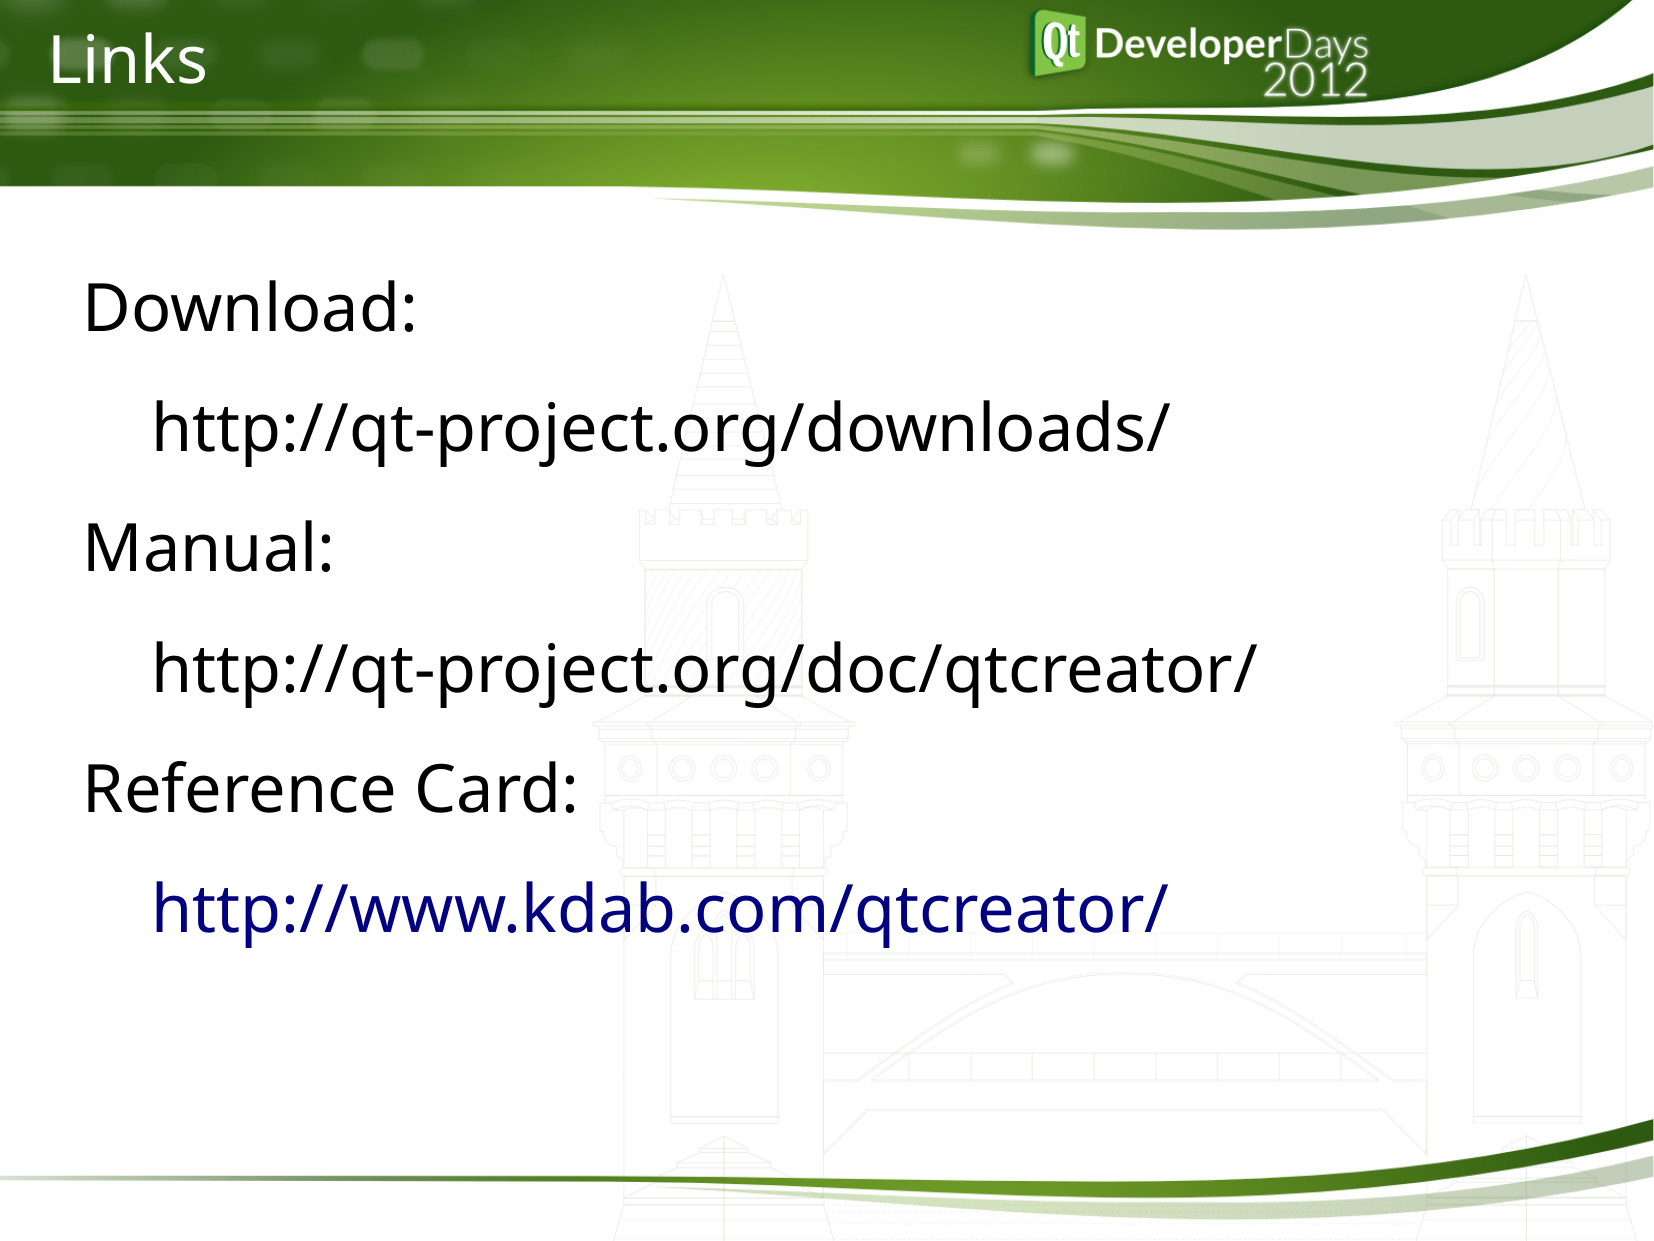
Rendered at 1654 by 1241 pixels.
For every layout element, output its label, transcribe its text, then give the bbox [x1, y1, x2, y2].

title Links [47, 11, 1028, 178]
list Download: http://qt-project.org/downloads/ Manual: http://qt-project.org/doc/qtcreator/ Reference Card: http://www.kdab.com/qtcreator/ [82, 259, 1538, 980]
picture [0, 0, 1654, 1241]
